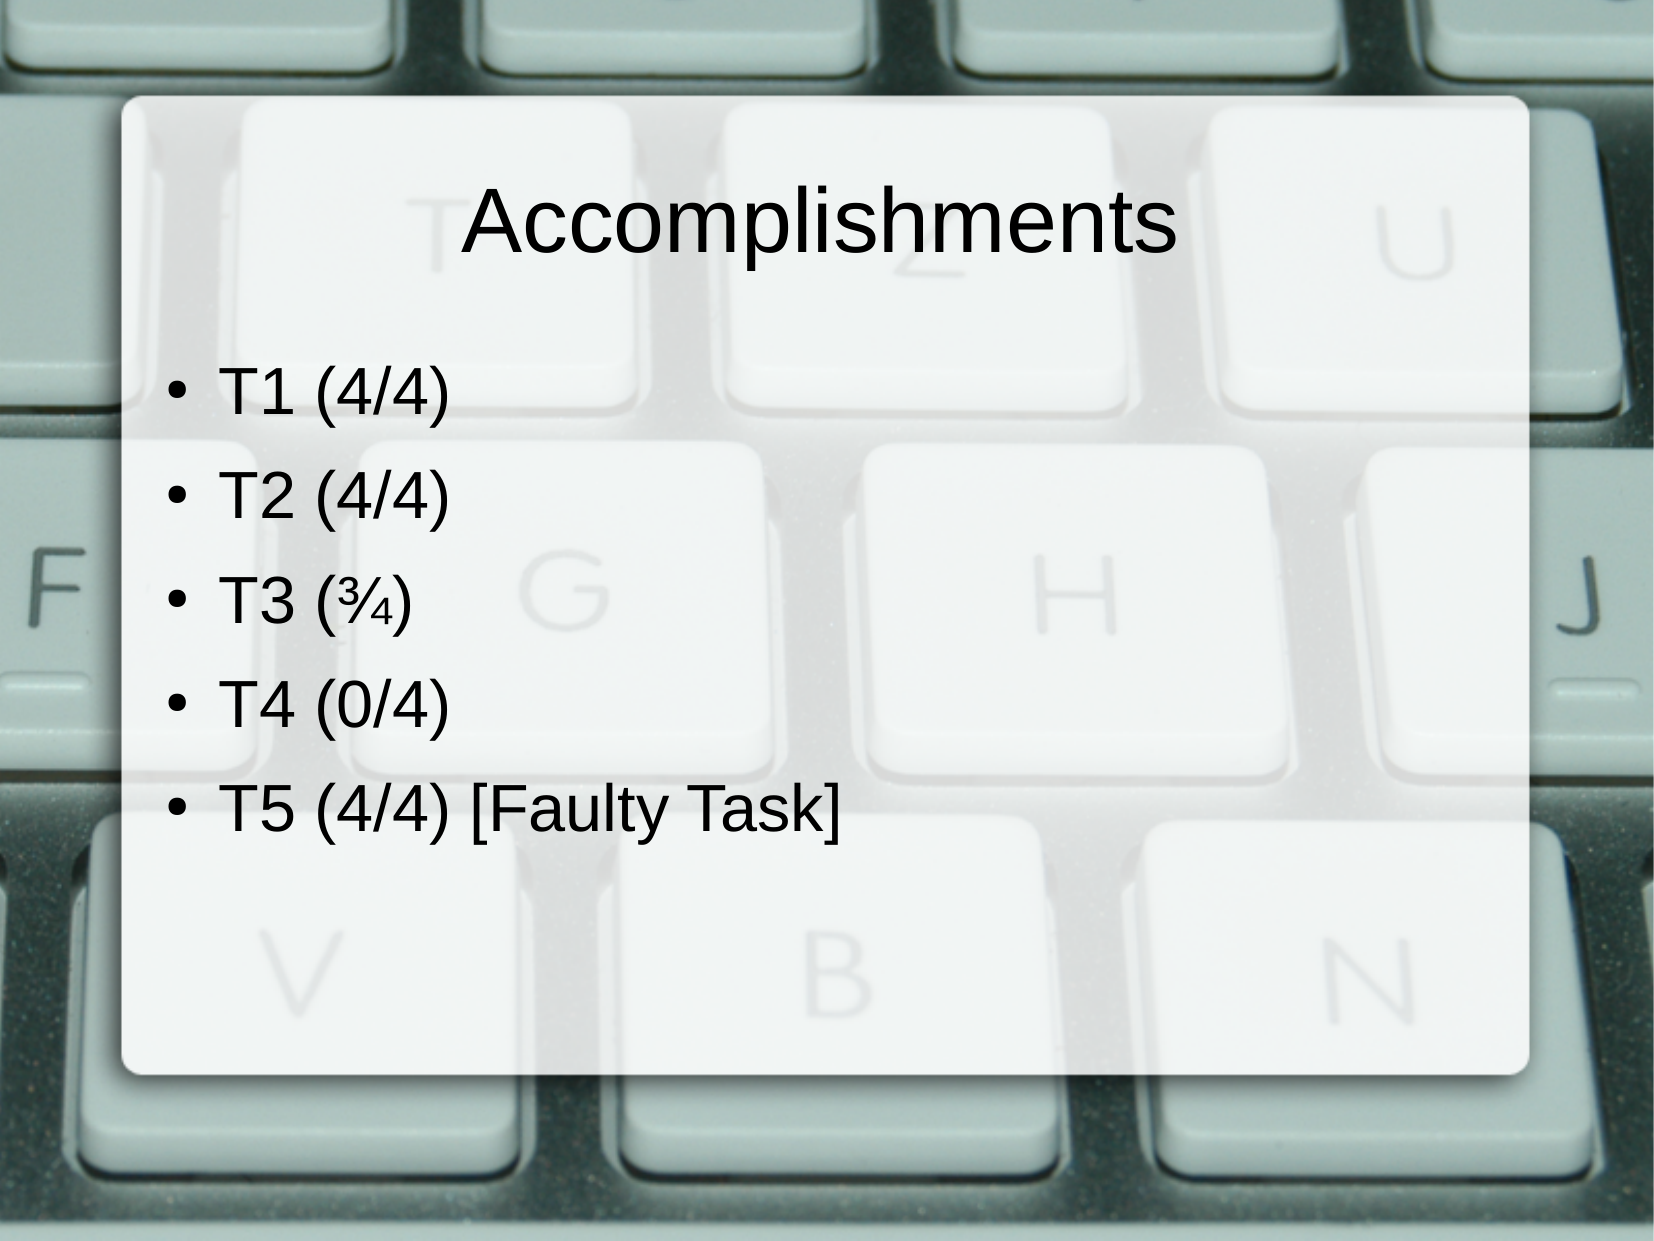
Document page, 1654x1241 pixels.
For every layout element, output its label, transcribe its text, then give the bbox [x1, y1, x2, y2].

picture [0, 0, 1654, 1241]
list T1 (4/4) T2 (4/4) T3 (¾) T4 (0/4) T5 (4/4) [Faulty Task] [147, 354, 1506, 1159]
title Accomplishments [135, 125, 1506, 318]
